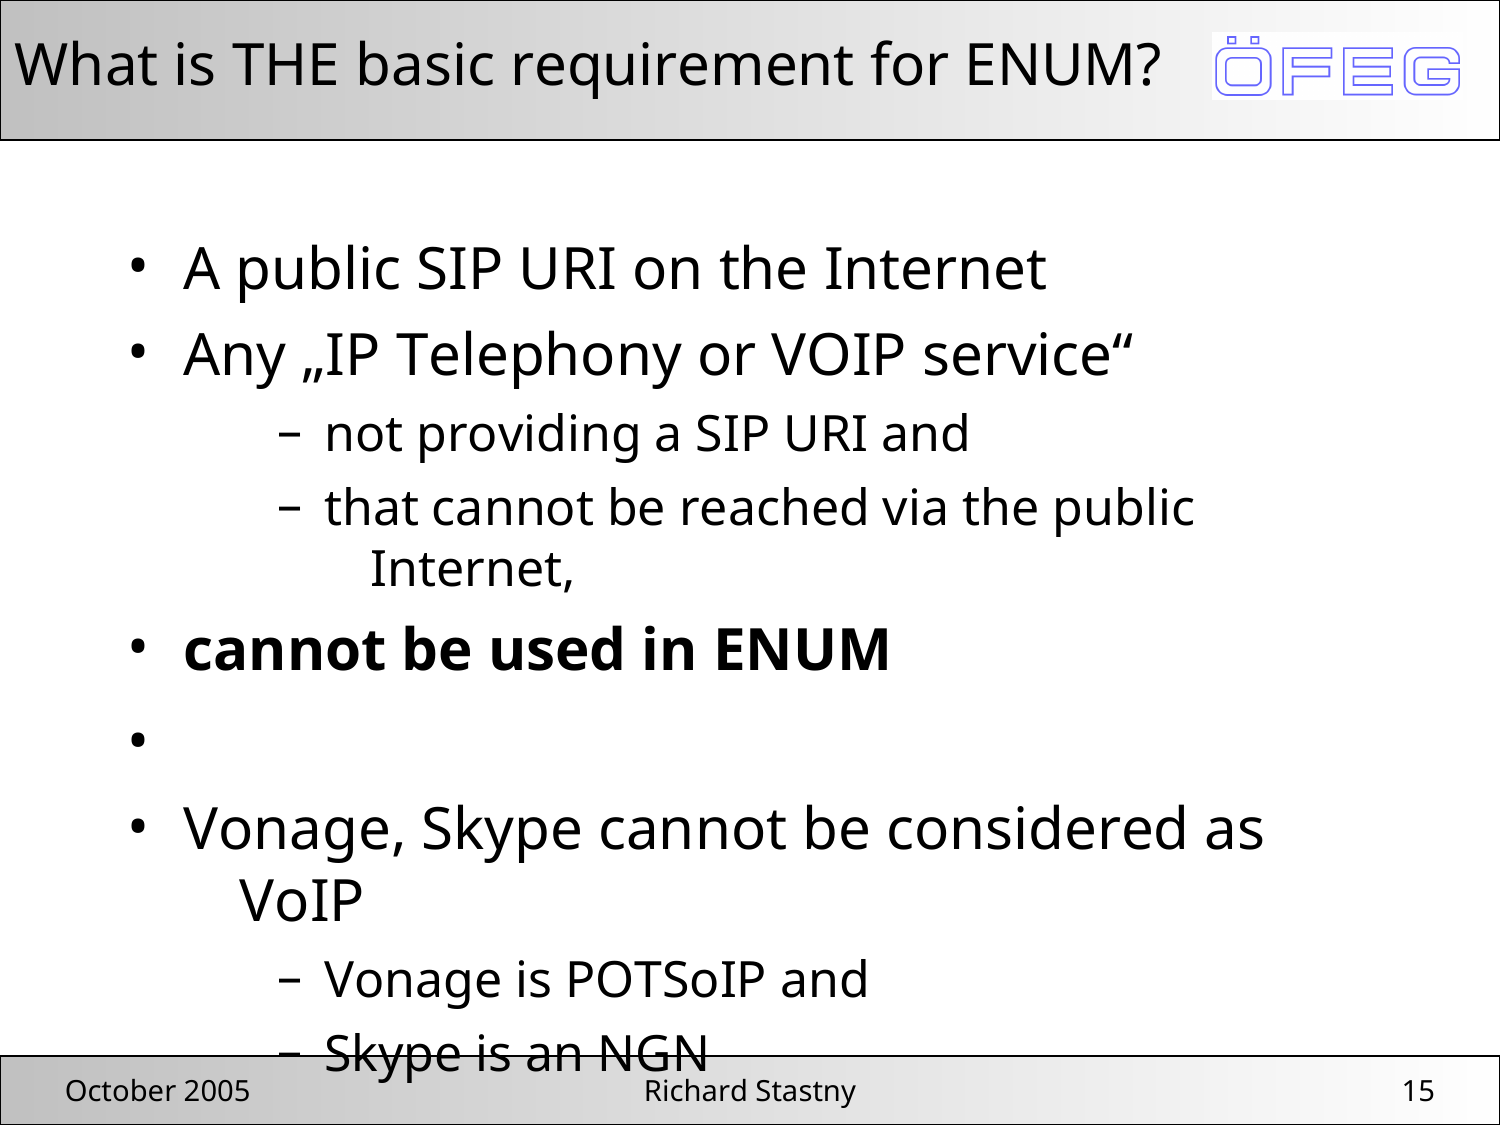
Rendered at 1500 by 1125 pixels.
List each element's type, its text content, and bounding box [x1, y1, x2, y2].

picture [1282, 32, 1463, 100]
title What is THE basic requirement for ENUM? [0, 19, 1282, 106]
list A public SIP URI on the Internet Any „IP Telephony or VOIP service“ not providing a SIP URI and that cannot be reached via the public Internet, cannot be used in ENUM Vonage, Skype cannot be considered as VoIP Vonage is POTSoIP and Skype is an NGN [112, 224, 1388, 1009]
